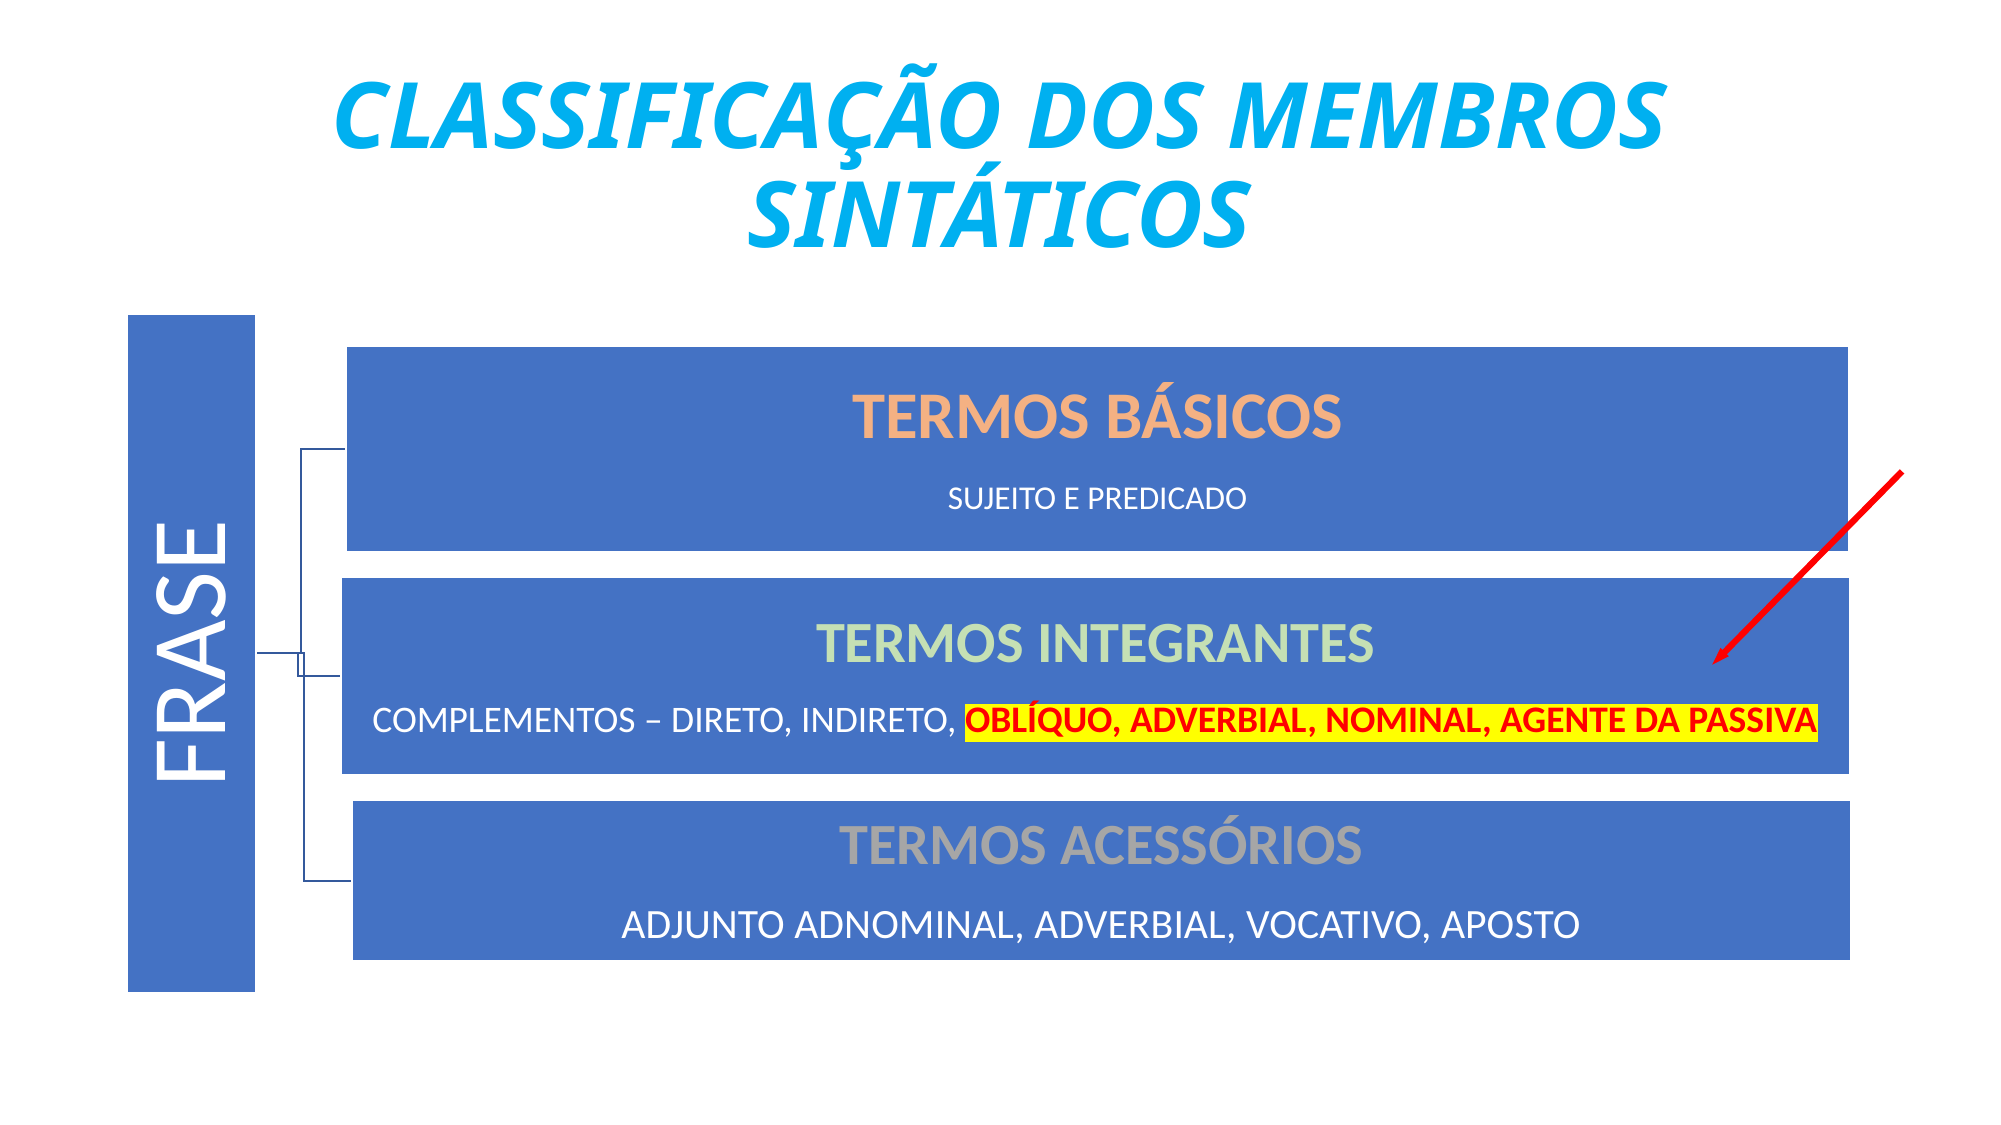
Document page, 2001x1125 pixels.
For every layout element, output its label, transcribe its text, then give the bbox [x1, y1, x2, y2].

text_box FRASE [126, 313, 256, 994]
text_box TERMOS BÁSICOS SUJEITO E PREDICADO [346, 345, 1850, 553]
text_box TERMOS ACESSÓRIOS ADJUNTO ADNOMINAL, ADVERBIAL, VOCATIVO, APOSTO [351, 800, 1851, 962]
title CLASSIFICAÇÃO DOS MEMBROS SINTÁTICOS [137, 59, 1863, 278]
text_box TERMOS INTEGRANTES COMPLEMENTOS – DIRETO, INDIRETO, OBLÍQUO, ADVERBIAL, NOMINAL, AGENTE DA PASSIVA [340, 576, 1850, 776]
